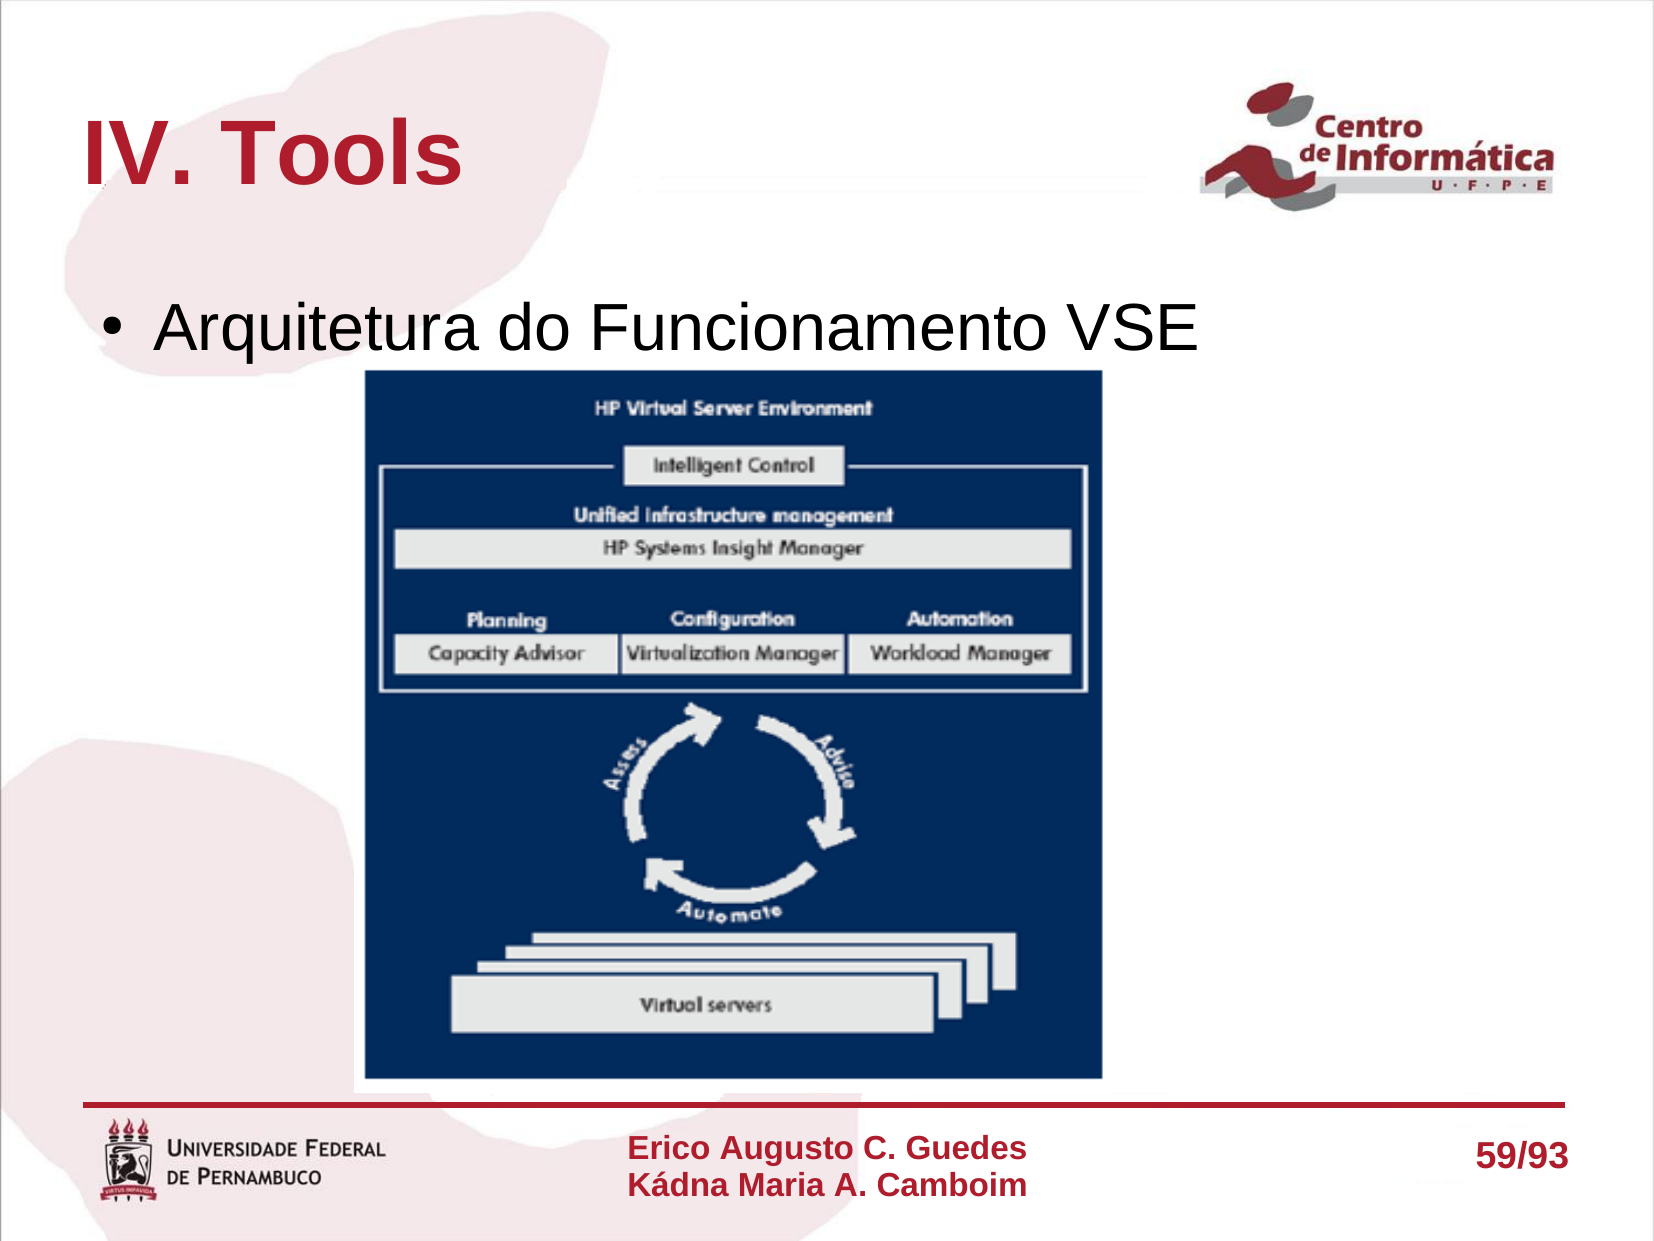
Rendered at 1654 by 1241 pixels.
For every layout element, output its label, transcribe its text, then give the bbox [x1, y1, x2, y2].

list Arquitetura do Funcionamento VSE [82, 290, 1571, 1094]
picture [0, 0, 1654, 1241]
title IV. Tools [82, 56, 1571, 250]
